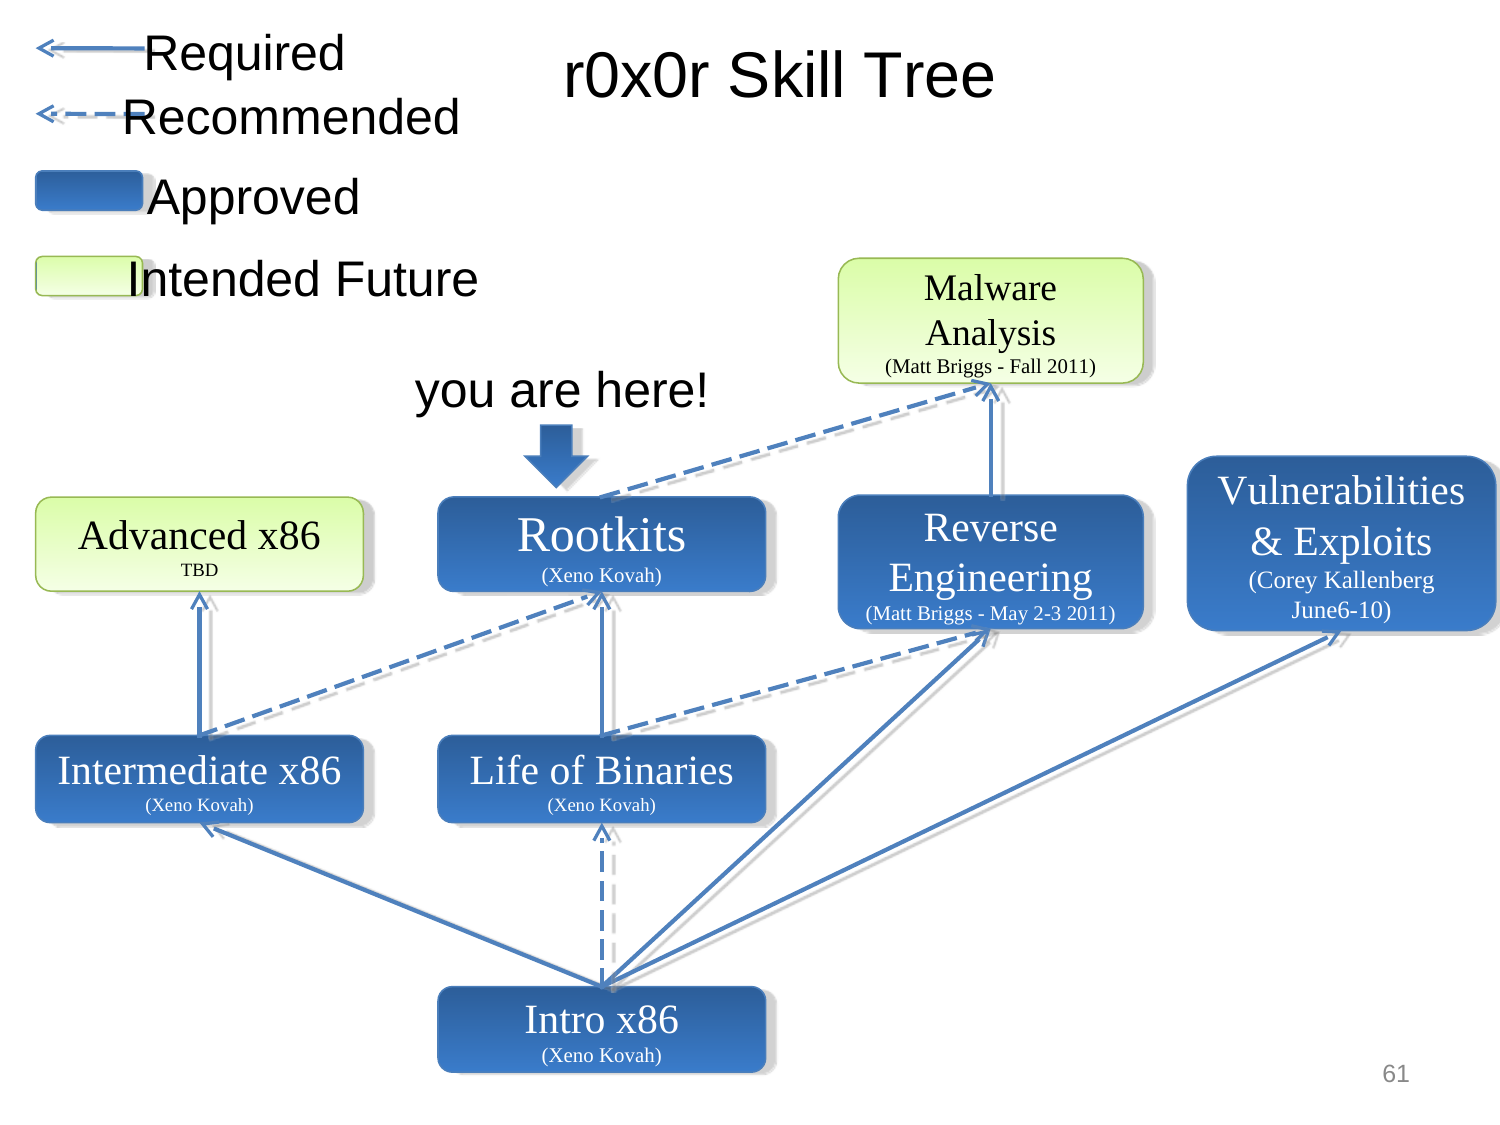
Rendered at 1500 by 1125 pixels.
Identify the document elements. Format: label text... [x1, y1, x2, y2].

text_box Life of Binaries (Xeno Kovah) [438, 735, 766, 823]
text_box Recommended [107, 76, 476, 152]
text_box Reverse Engineering (Matt Briggs - May 2-3 2011) [838, 495, 1144, 629]
text_box Vulnerabilities & Exploits (Corey Kallenberg June6-10) [1187, 456, 1496, 631]
text_box Advanced x86 TBD [35, 497, 364, 592]
text_box Intro x86 (Xeno Kovah) [438, 986, 766, 1073]
text_box r0x0r Skill Tree [548, 24, 1012, 118]
text_box Malware Analysis (Matt Briggs - Fall 2011) [838, 258, 1144, 384]
text_box [525, 426, 588, 488]
text_box [35, 170, 132, 211]
text_box Required [214, 46, 227, 67]
text_box Approved [132, 156, 376, 233]
text_box Required [128, 12, 361, 76]
text_box Intended Future [111, 238, 495, 314]
text_box Intermediate x86 (Xeno Kovah) [35, 735, 364, 823]
text_box you are here! [400, 349, 725, 426]
text_box Rootkits (Xeno Kovah) [438, 496, 766, 592]
text_box <number> [1074, 1042, 1426, 1103]
text_box [35, 256, 111, 296]
